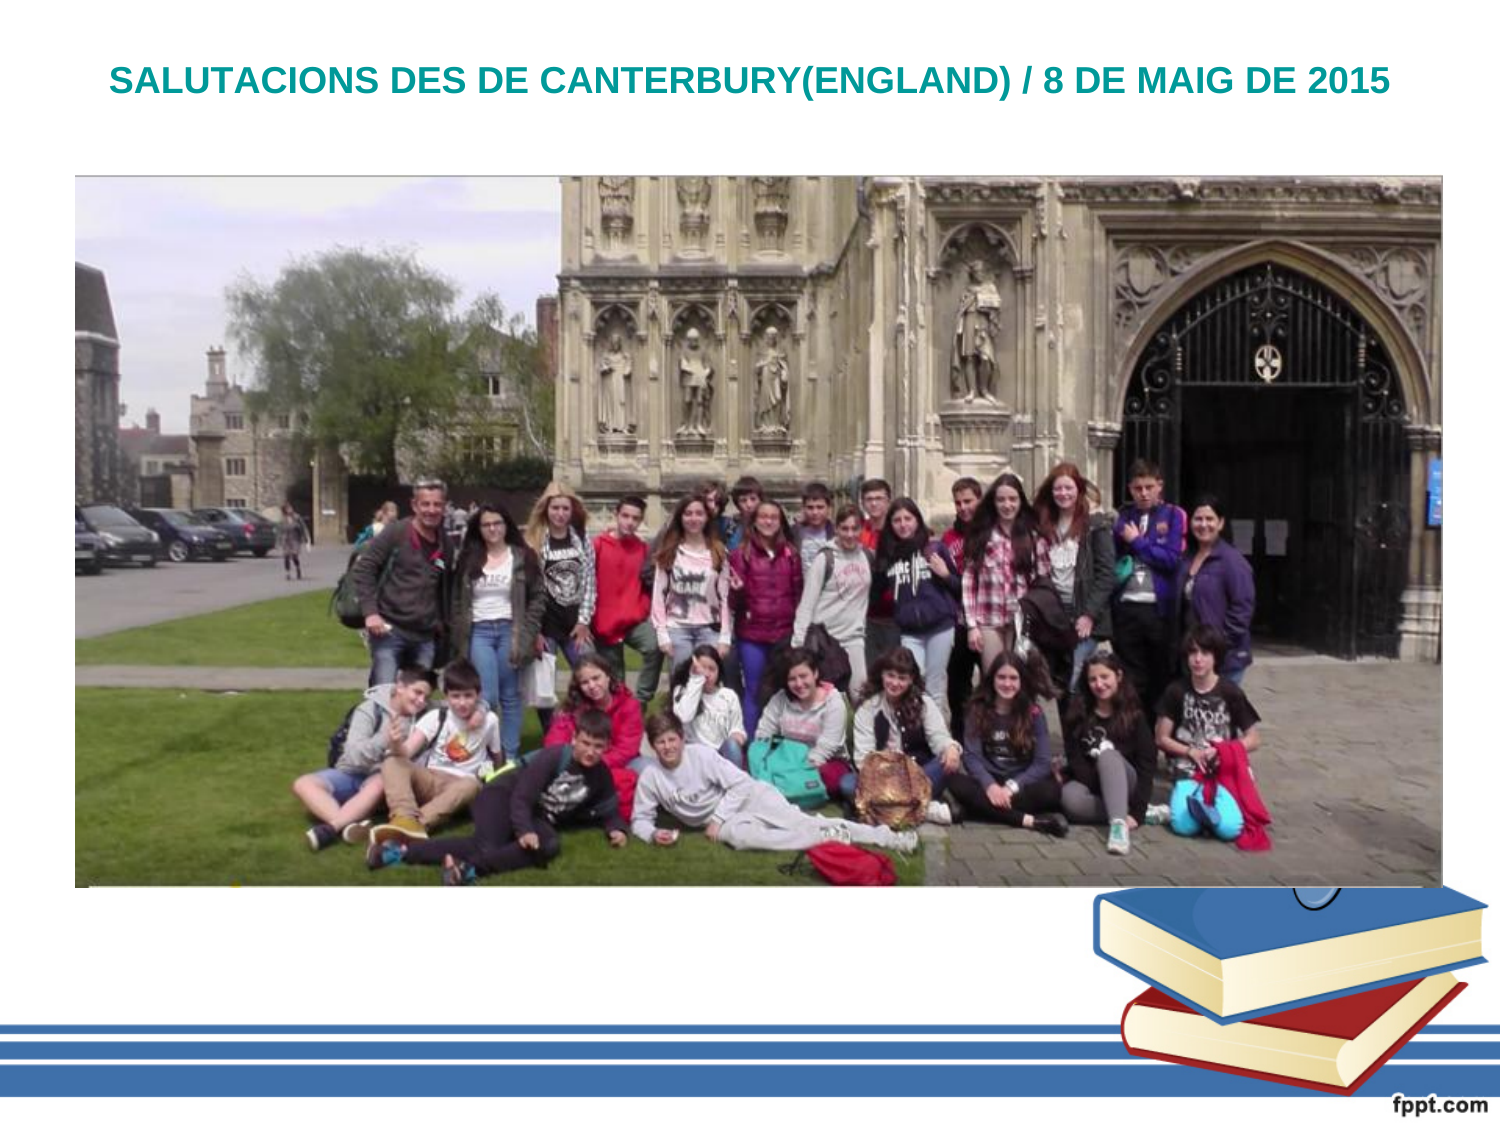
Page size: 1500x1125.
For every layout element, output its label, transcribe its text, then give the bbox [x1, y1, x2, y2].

title SALUTACIONS DES DE CANTERBURY(ENGLAND) / 8 DE MAIG DE 2015 [75, 3, 1426, 155]
picture [0, 0, 1500, 1125]
